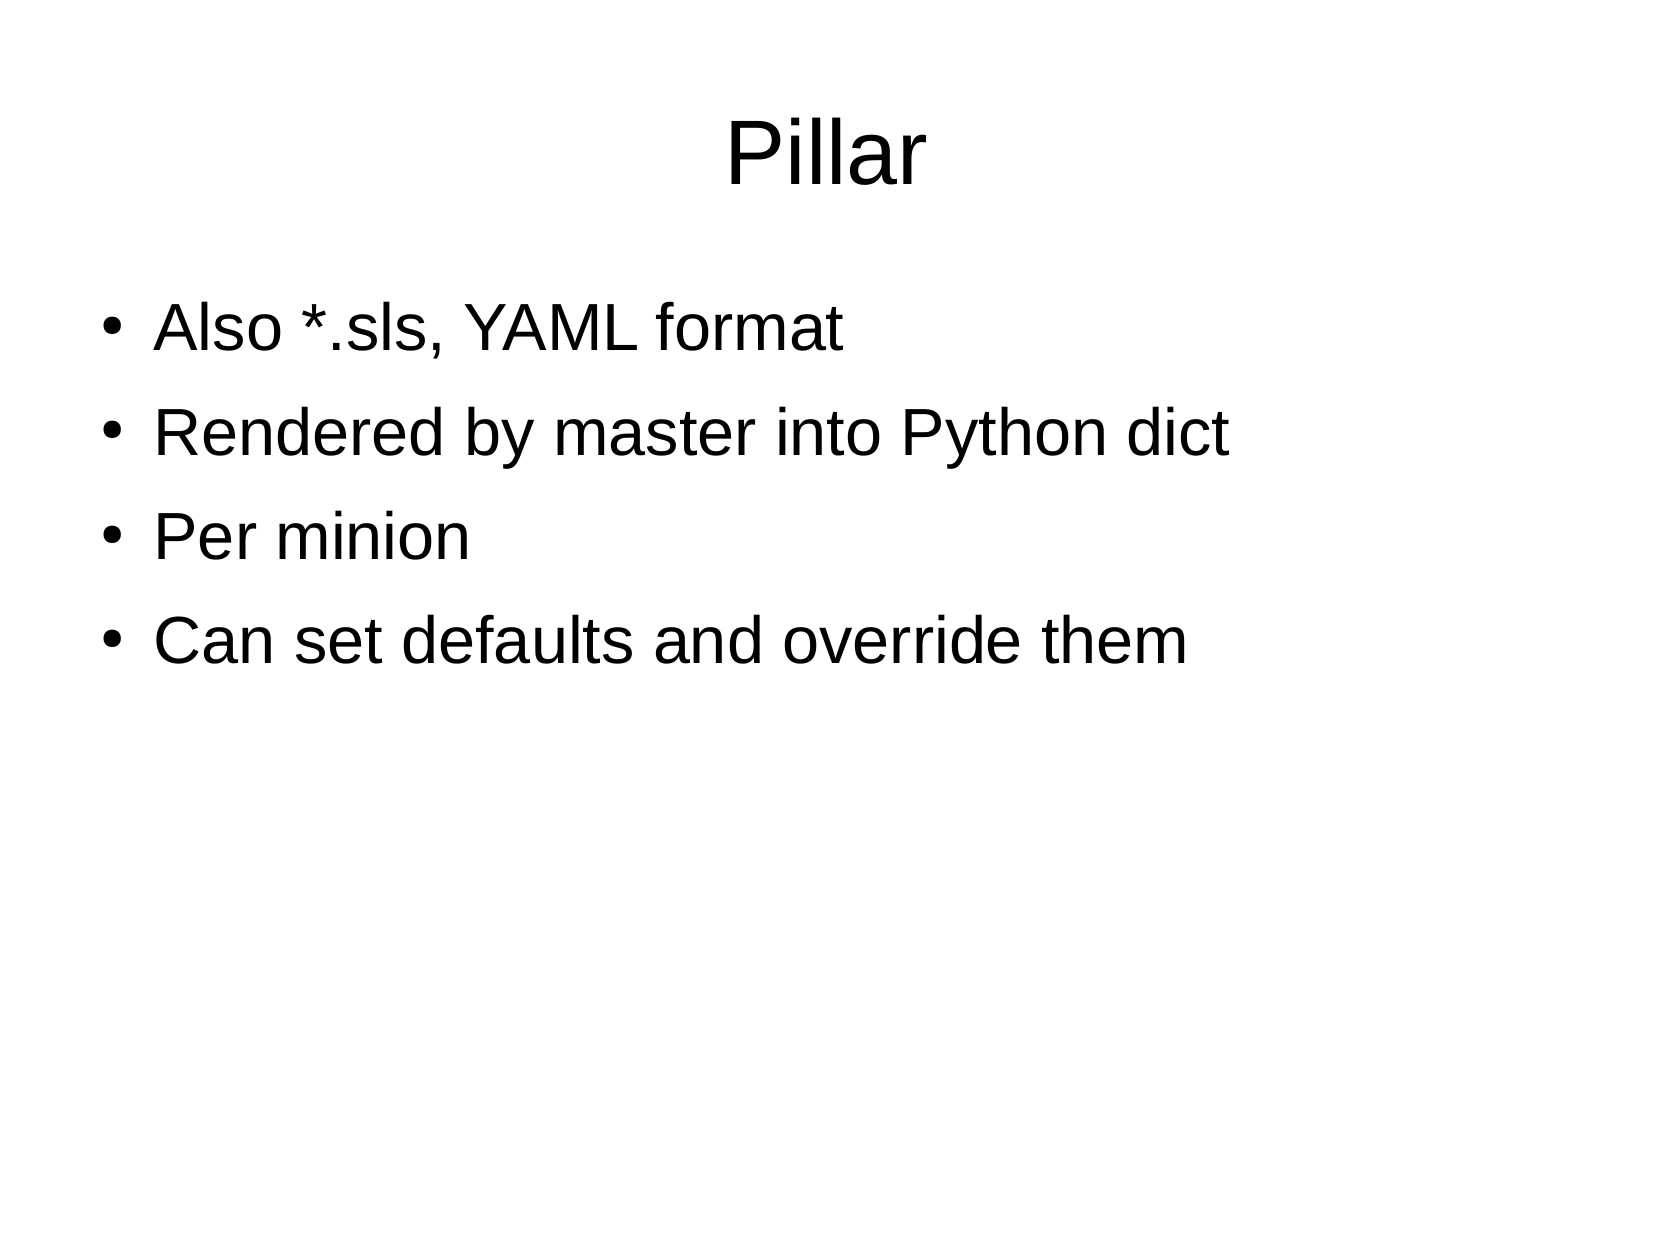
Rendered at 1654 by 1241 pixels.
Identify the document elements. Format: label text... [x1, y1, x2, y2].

list Also *.sls, YAML format Rendered by master into Python dict Per minion Can set defaults and override them [82, 290, 1571, 1010]
title Pillar [82, 49, 1571, 257]
